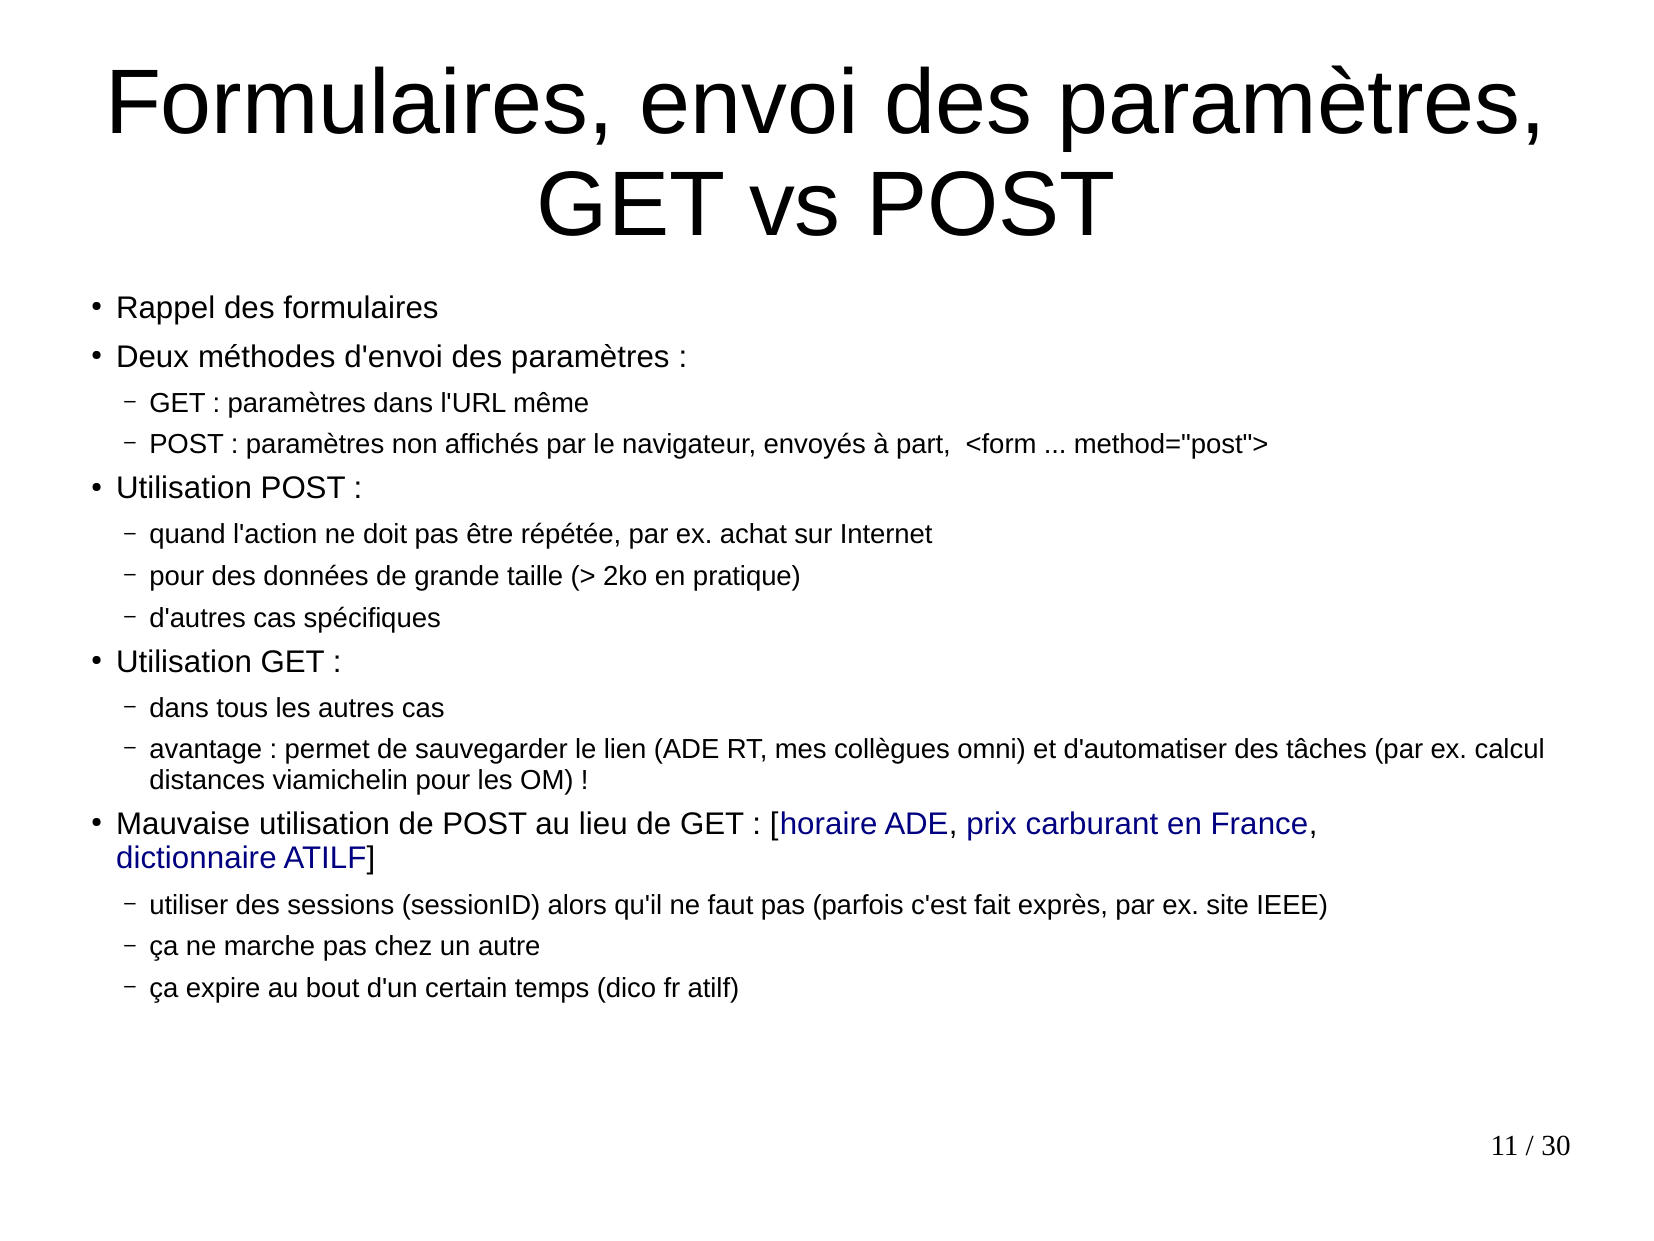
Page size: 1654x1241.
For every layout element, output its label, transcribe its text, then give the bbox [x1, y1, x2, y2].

title Formulaires, envoi des paramètres, GET vs POST [82, 49, 1571, 257]
list Rappel des formulaires Deux méthodes d'envoi des paramètres : GET : paramètres dans l'URL même POST : paramètres non affichés par le navigateur, envoyés à part, <form ... method="post"> Utilisation POST : quand l'action ne doit pas être répétée, par ex. achat sur Internet pour des données de grande taille (> 2ko en pratique) d'autres cas spécifiques Utilisation GET : dans tous les autres cas avantage : permet de sauvegarder le lien (ADE RT, mes collègues omni) et d'automatiser des tâches (par ex. calcul distances viamichelin pour les OM) ! Mauvaise utilisation de POST au lieu de GET : [horaire ADE, prix carburant en France, dictionnaire ATILF] utiliser des sessions (sessionID) alors qu'il ne faut pas (parfois c'est fait exprès, par ex. site IEEE) ça ne marche pas chez un autre ça expire au bout d'un certain temps (dico fr atilf) [82, 290, 1571, 1010]
